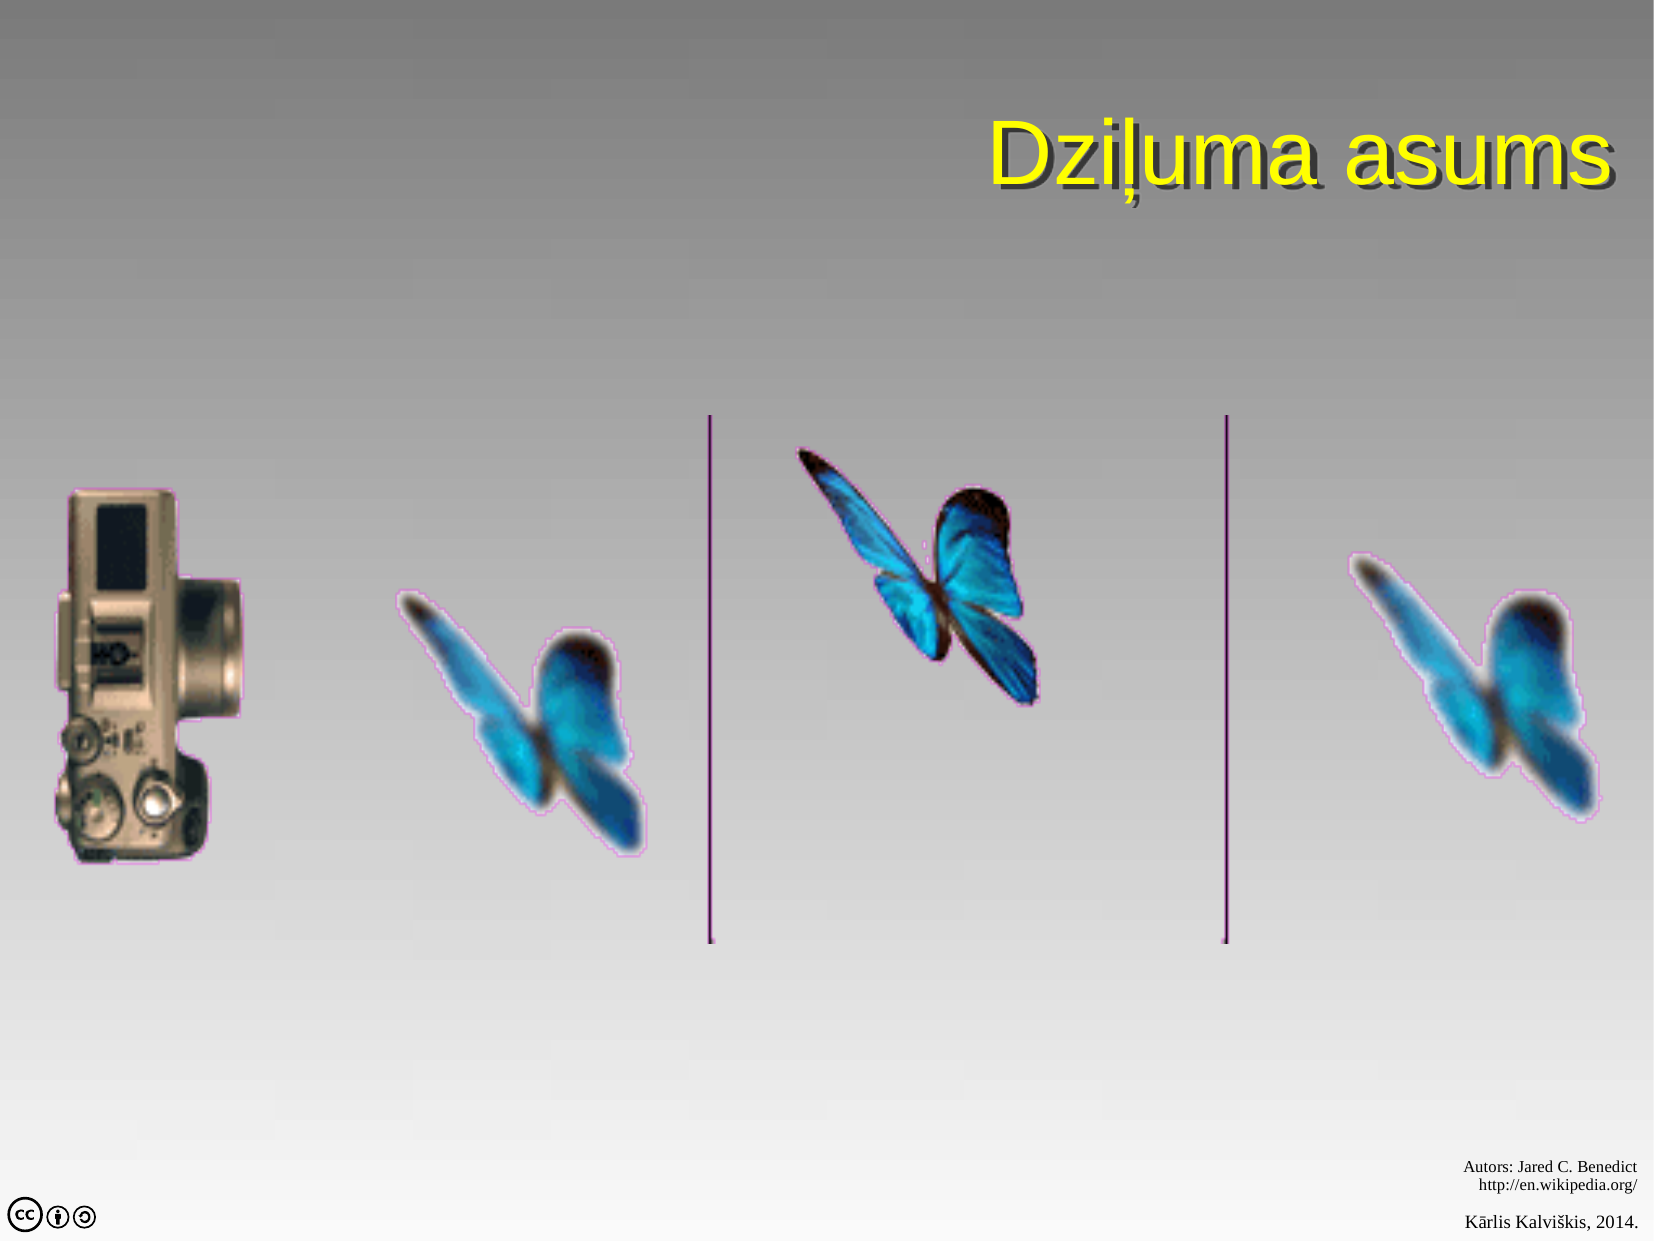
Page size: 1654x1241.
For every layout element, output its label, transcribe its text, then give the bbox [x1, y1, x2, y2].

picture [0, 0, 1654, 1241]
title Dziļuma asums [42, 49, 1615, 257]
text_box Autors: Jared C. Benedict http://en.wikipedia.org/ [1449, 1149, 1653, 1202]
